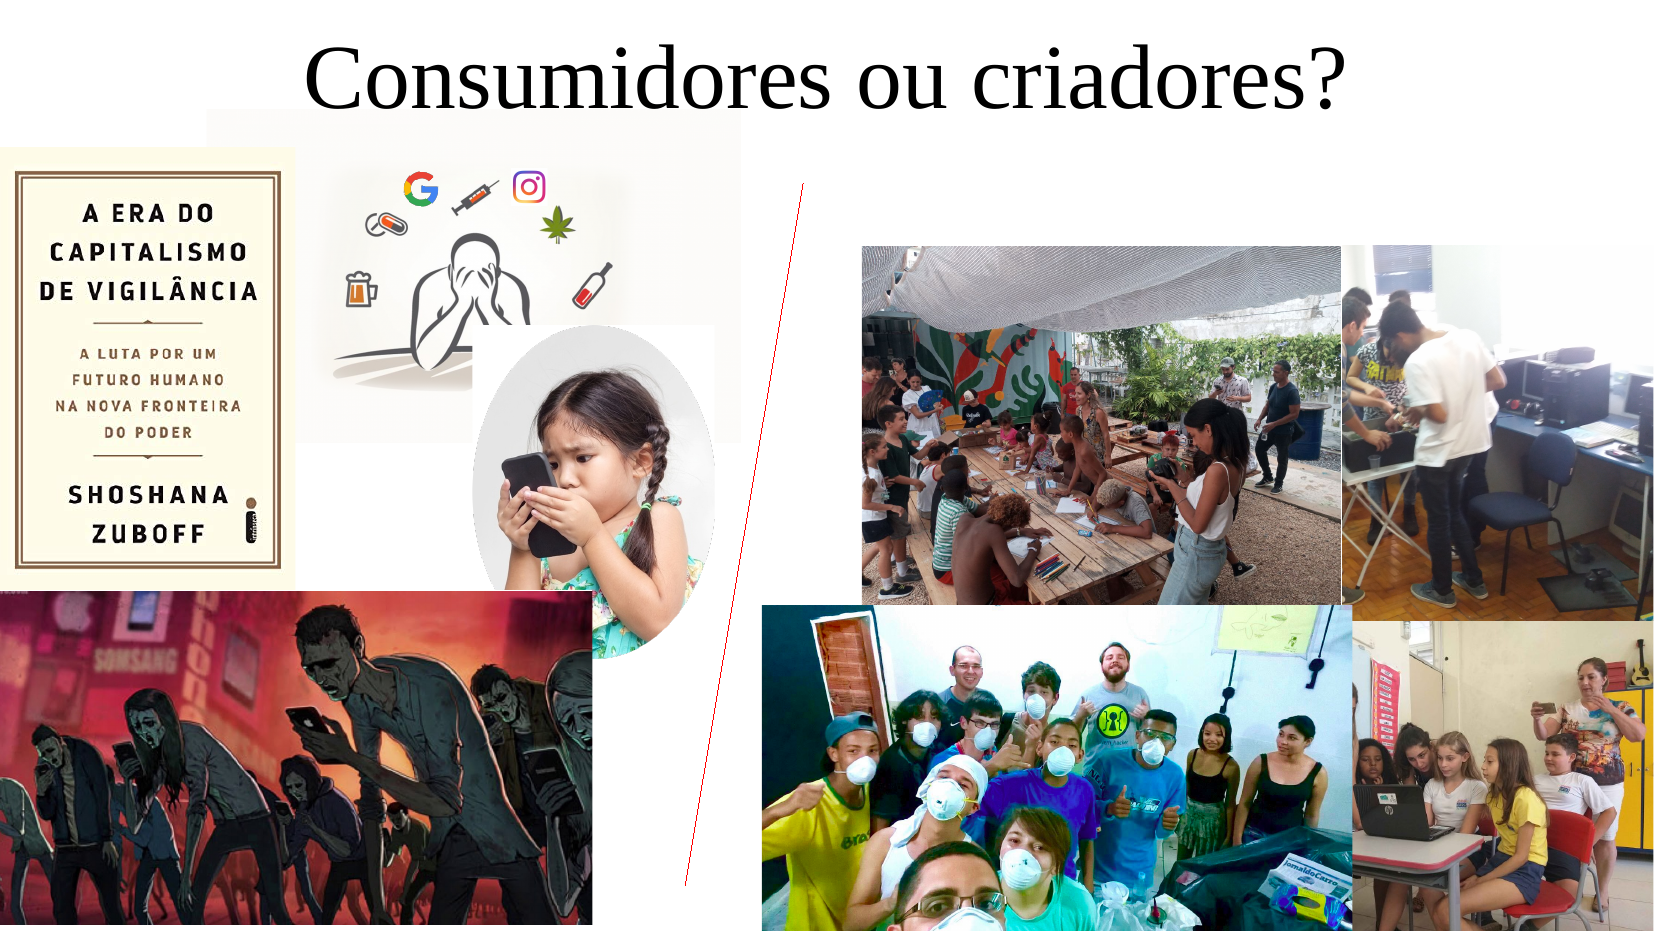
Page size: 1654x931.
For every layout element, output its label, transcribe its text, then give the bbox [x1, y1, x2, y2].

picture [790, 677, 799, 682]
title Consumidores ou criadores? [82, 0, 1571, 156]
picture [761, 245, 1654, 931]
picture [0, 108, 741, 925]
picture [1330, 926, 1340, 931]
